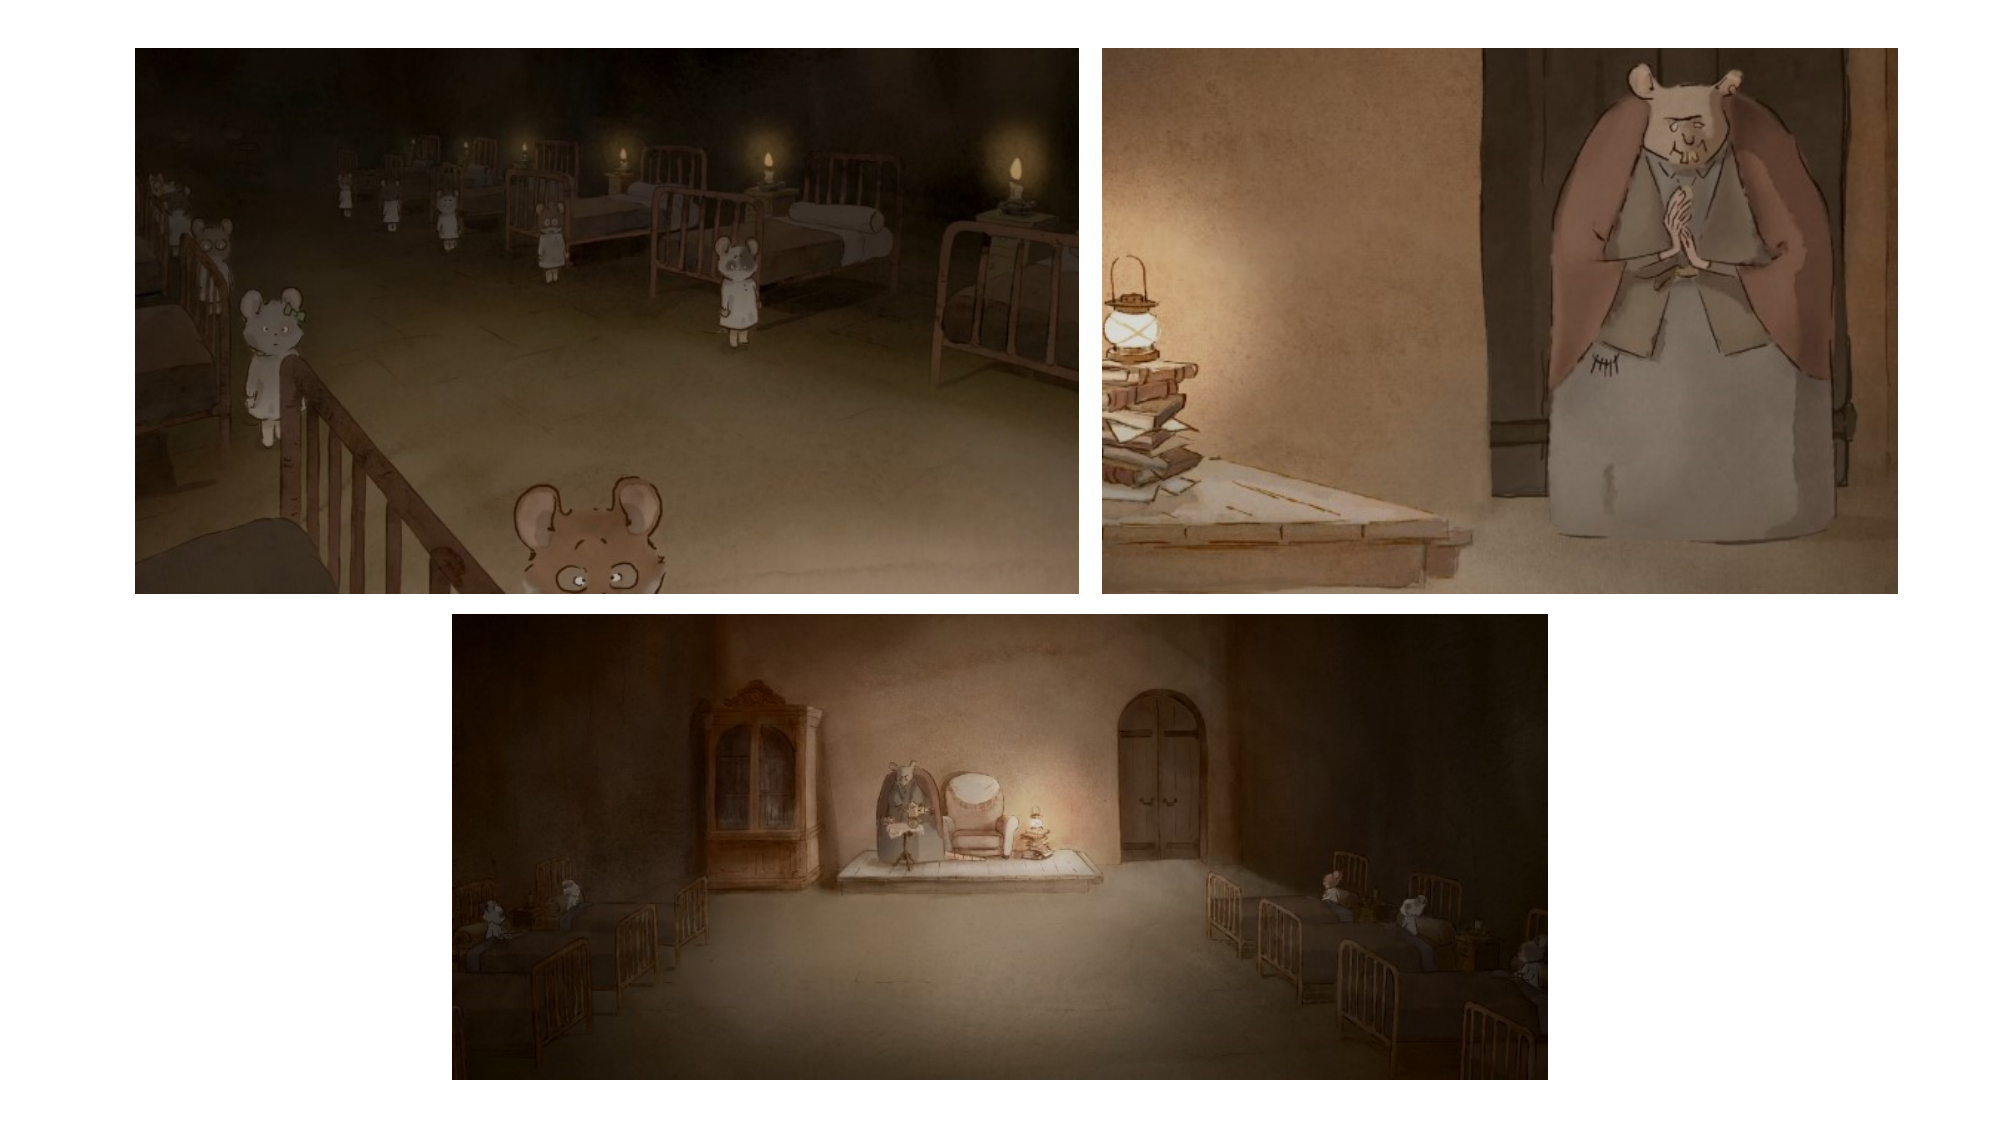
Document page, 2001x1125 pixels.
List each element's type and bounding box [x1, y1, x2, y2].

picture [1102, 48, 1898, 594]
picture [452, 614, 1548, 1080]
picture [135, 48, 1079, 594]
